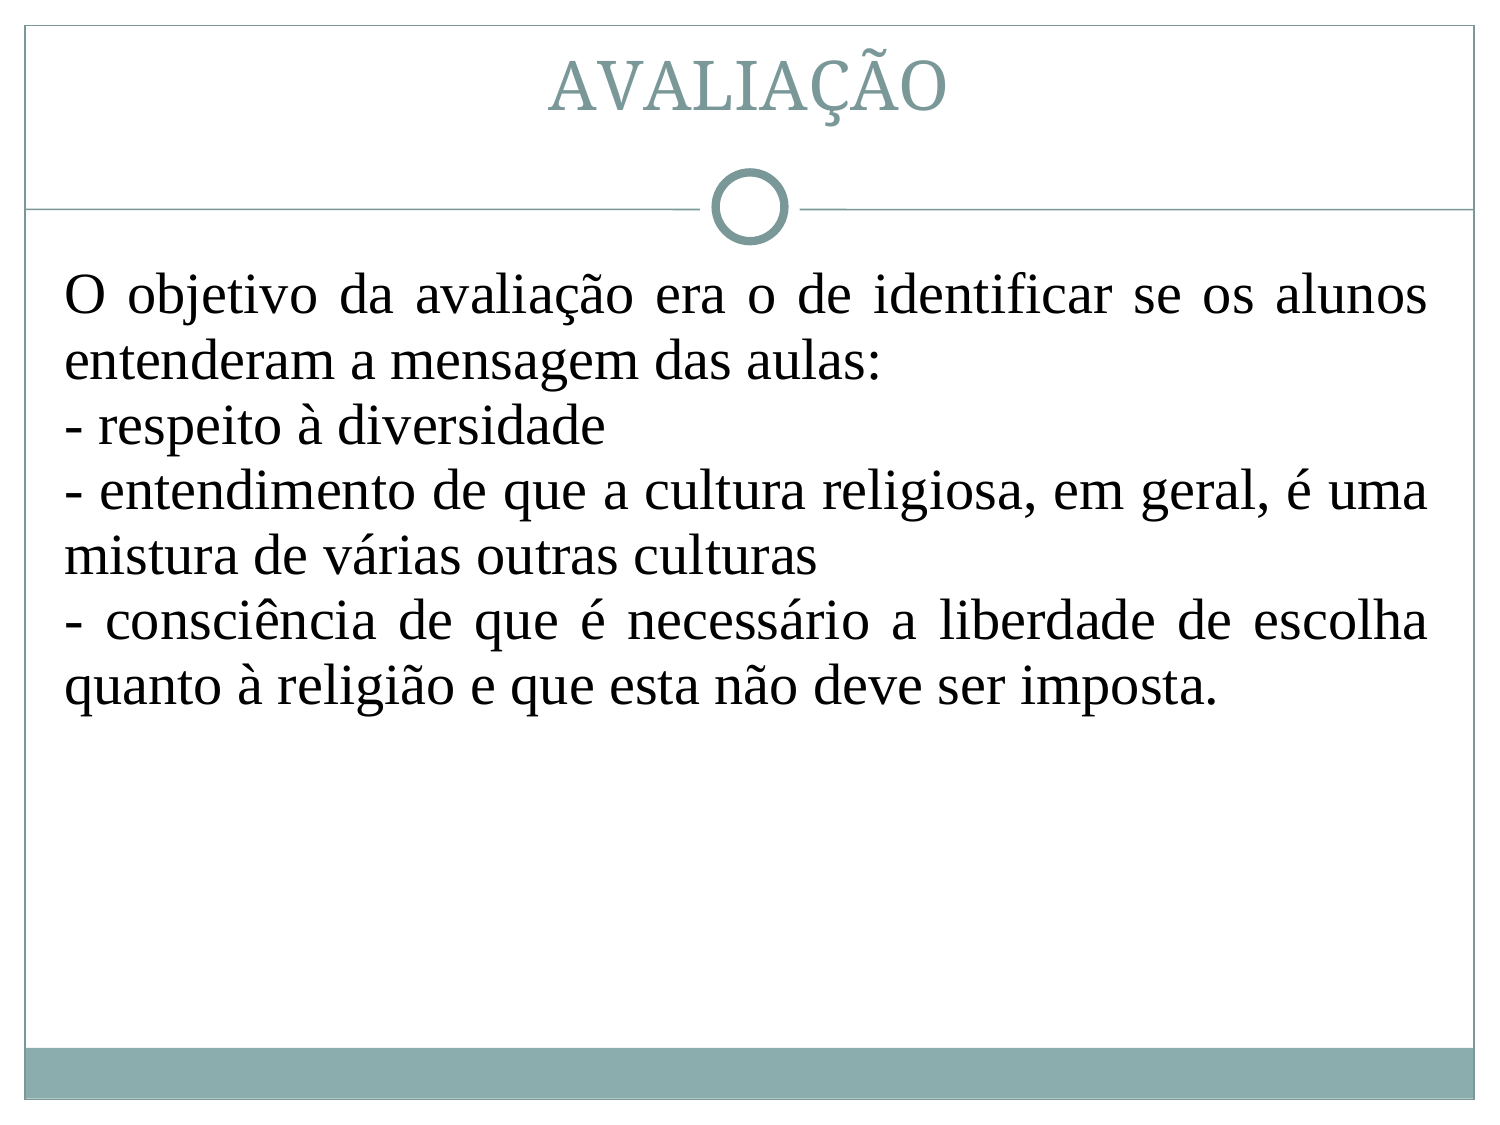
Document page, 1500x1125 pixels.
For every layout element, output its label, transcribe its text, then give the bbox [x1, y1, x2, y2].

text_box AVALIAÇÃO [49, 37, 1450, 162]
text_box O objetivo da avaliação era o de identificar se os alunos entenderam a mensagem das aulas: - respeito à diversidade - entendimento de que a cultura religiosa, em geral, é uma mistura de várias outras culturas - consciência de que é necessário a liberdade de escolha quanto à religião e que esta não deve ser imposta. [49, 250, 1445, 1001]
